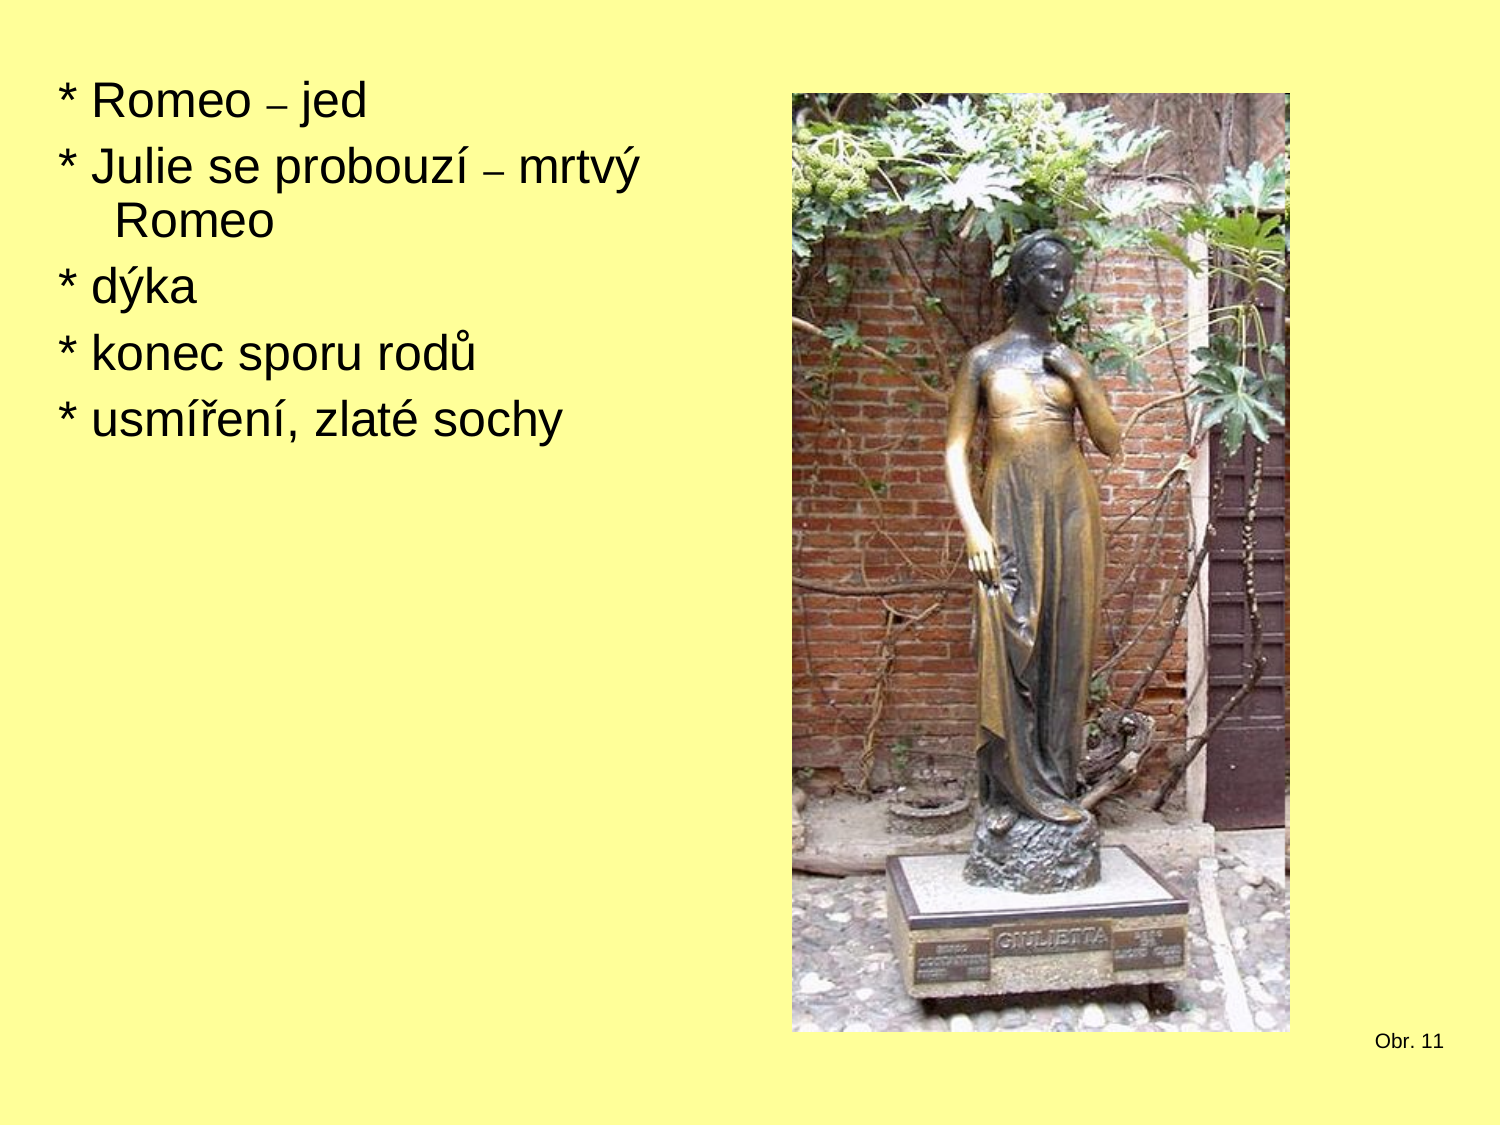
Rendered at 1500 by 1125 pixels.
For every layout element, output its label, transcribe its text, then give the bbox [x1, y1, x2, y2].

list * Romeo – jed * Julie se probouzí – mrtvý Romeo * dýka * konec sporu rodů * usmíření, zlaté sochy [43, 66, 819, 1000]
picture [792, 93, 1290, 1032]
text_box Obr. 11 [1360, 1020, 1464, 1061]
